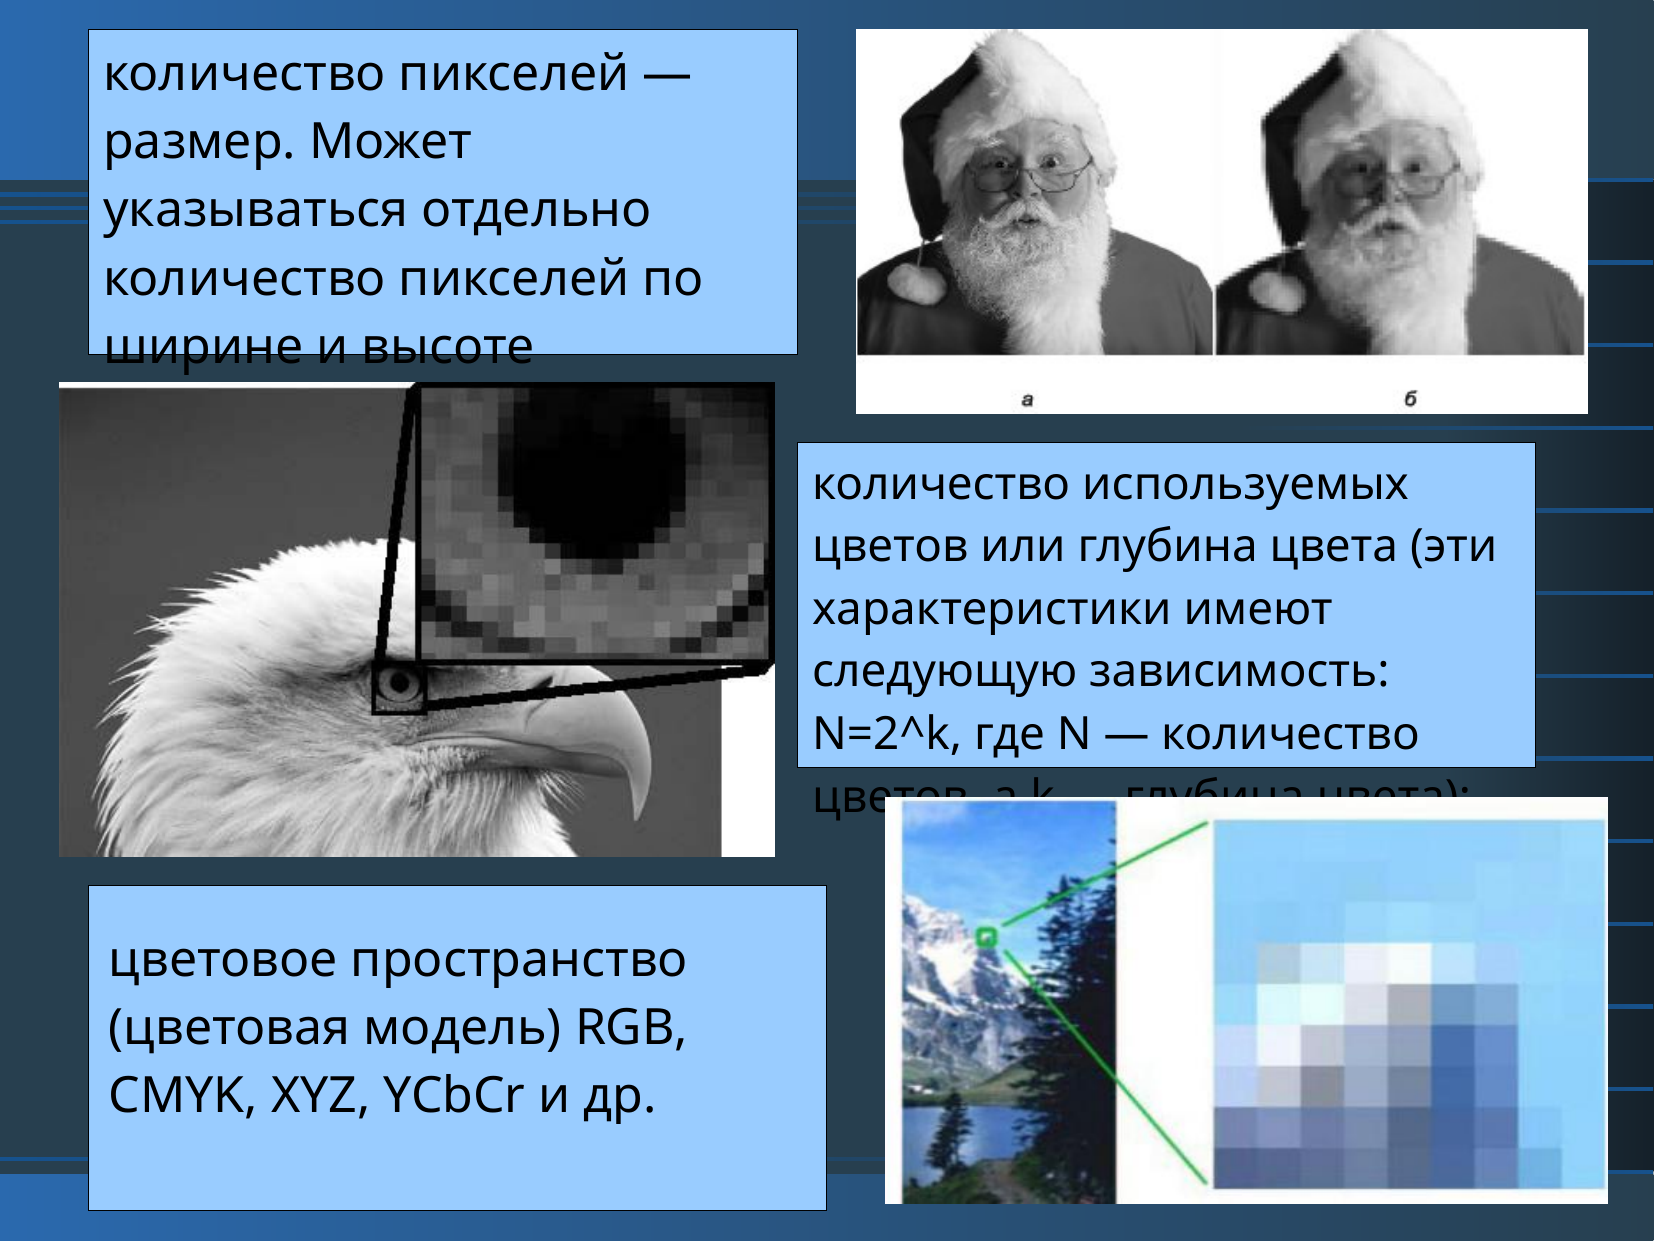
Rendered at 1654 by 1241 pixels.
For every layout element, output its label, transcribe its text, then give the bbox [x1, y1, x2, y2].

text_box количество пикселей — размер. Может указываться отдельно количество пикселей по ширине и высоте (1024×768, 640×480); [88, 29, 798, 332]
text_box [513, 339, 527, 347]
text_box [88, 885, 827, 1211]
text_box [282, 339, 296, 347]
picture [885, 797, 1608, 1204]
text_box количество используемых цветов или глубина цвета (эти характеристики имеют следующую зависимость: N=2^k, где N — количество цветов, а k — глубина цвета); [797, 442, 1536, 775]
text_box цветовое пространство (цветовая модель) RGB, CMYK, XYZ, YCbCr и др. [94, 915, 798, 1103]
text_box [226, 341, 235, 355]
text_box [189, 339, 203, 355]
text_box [370, 340, 382, 347]
text_box [163, 341, 172, 355]
text_box [252, 351, 266, 355]
text_box [331, 341, 340, 355]
text_box [460, 339, 476, 355]
text_box [399, 351, 411, 355]
text_box [88, 332, 798, 355]
text_box [370, 351, 383, 355]
picture [856, 29, 1588, 414]
picture [59, 382, 775, 857]
